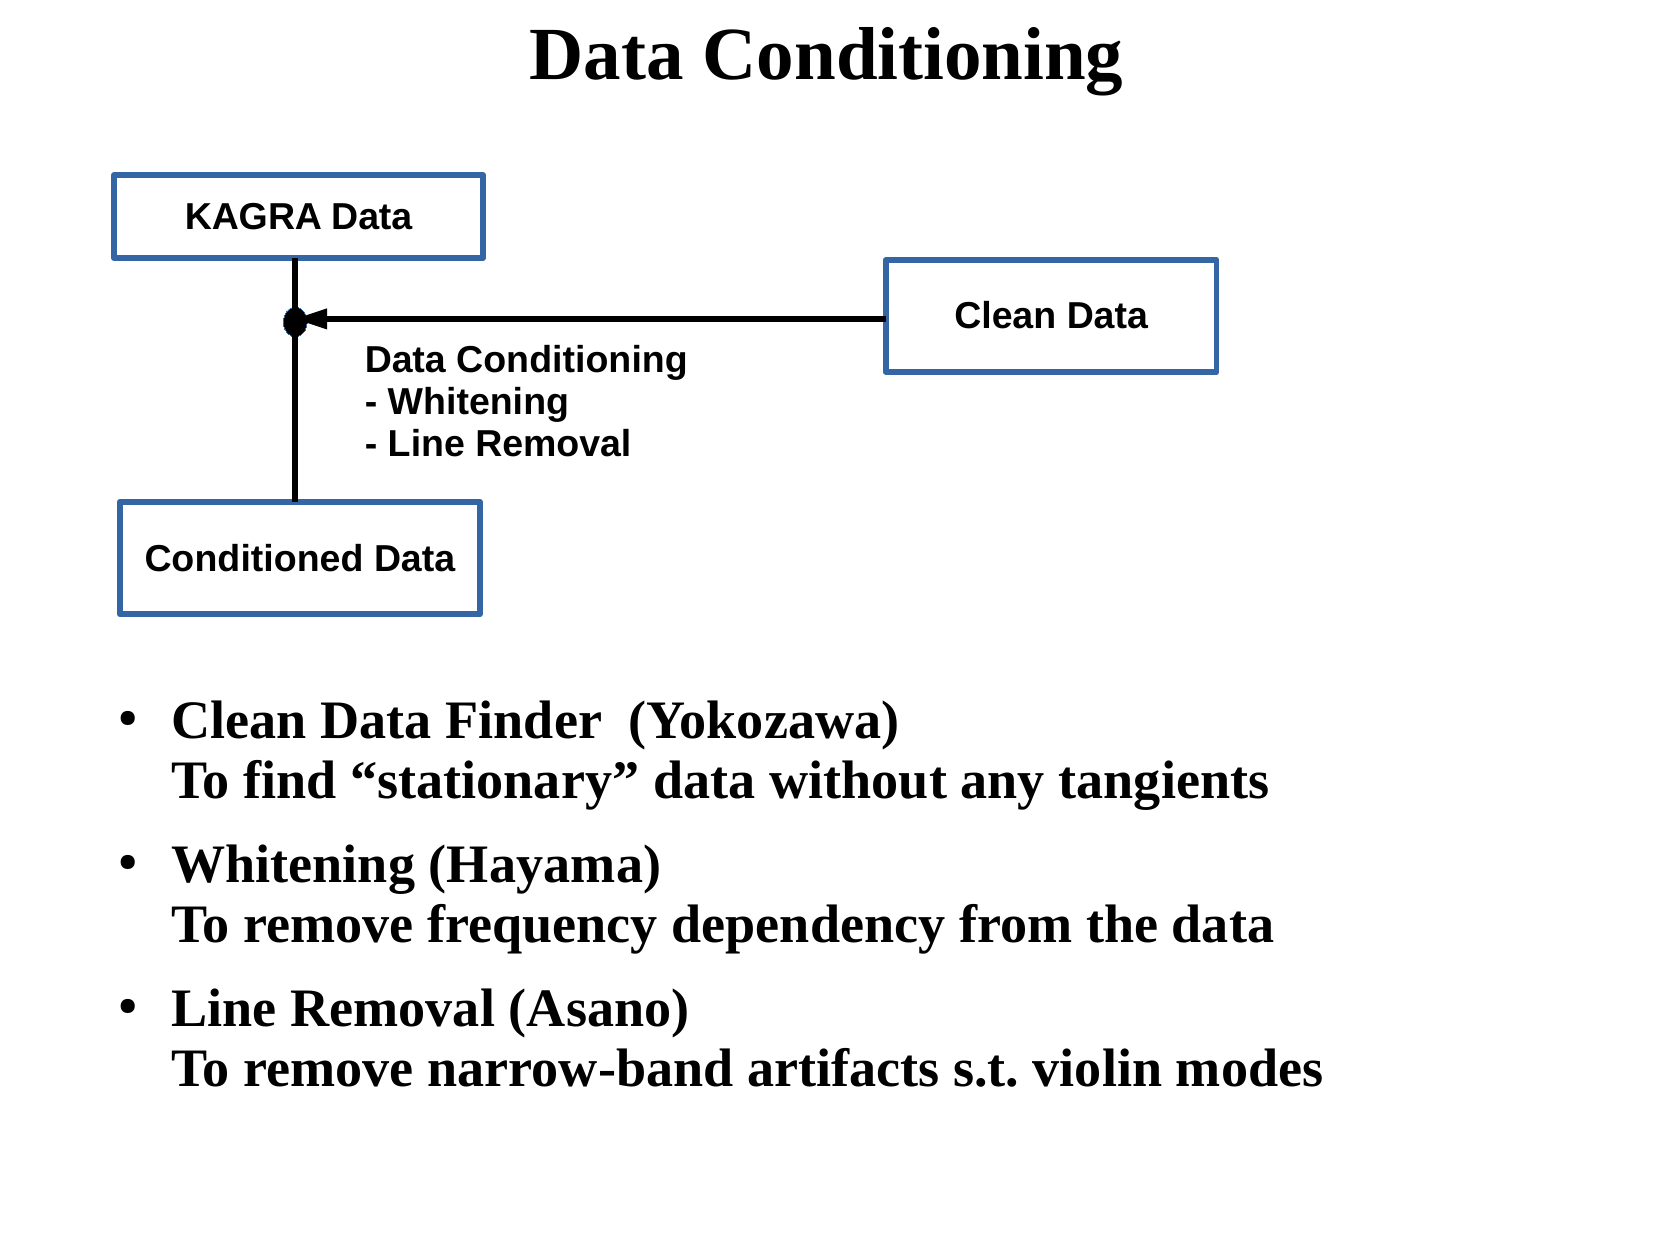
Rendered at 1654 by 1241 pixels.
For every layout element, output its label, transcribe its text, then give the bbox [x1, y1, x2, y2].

text_box [283, 307, 292, 337]
text_box KAGRA Data [114, 175, 484, 259]
text_box [298, 321, 307, 337]
text_box Data Conditioning - Whitening - Line Removal [350, 330, 752, 473]
text_box Clean Data [885, 259, 1217, 373]
text_box [298, 307, 306, 317]
title Data Conditioning [82, 13, 1571, 95]
text_box Conditioned Data [119, 501, 481, 615]
list Clean Data Finder (Yokozawa) To find “stationary” data without any tangients Whitening (Hayama) To remove frequency dependency from the data Line Removal (Asano) To remove narrow-band artifacts s.t. violin modes [100, 690, 1589, 1133]
